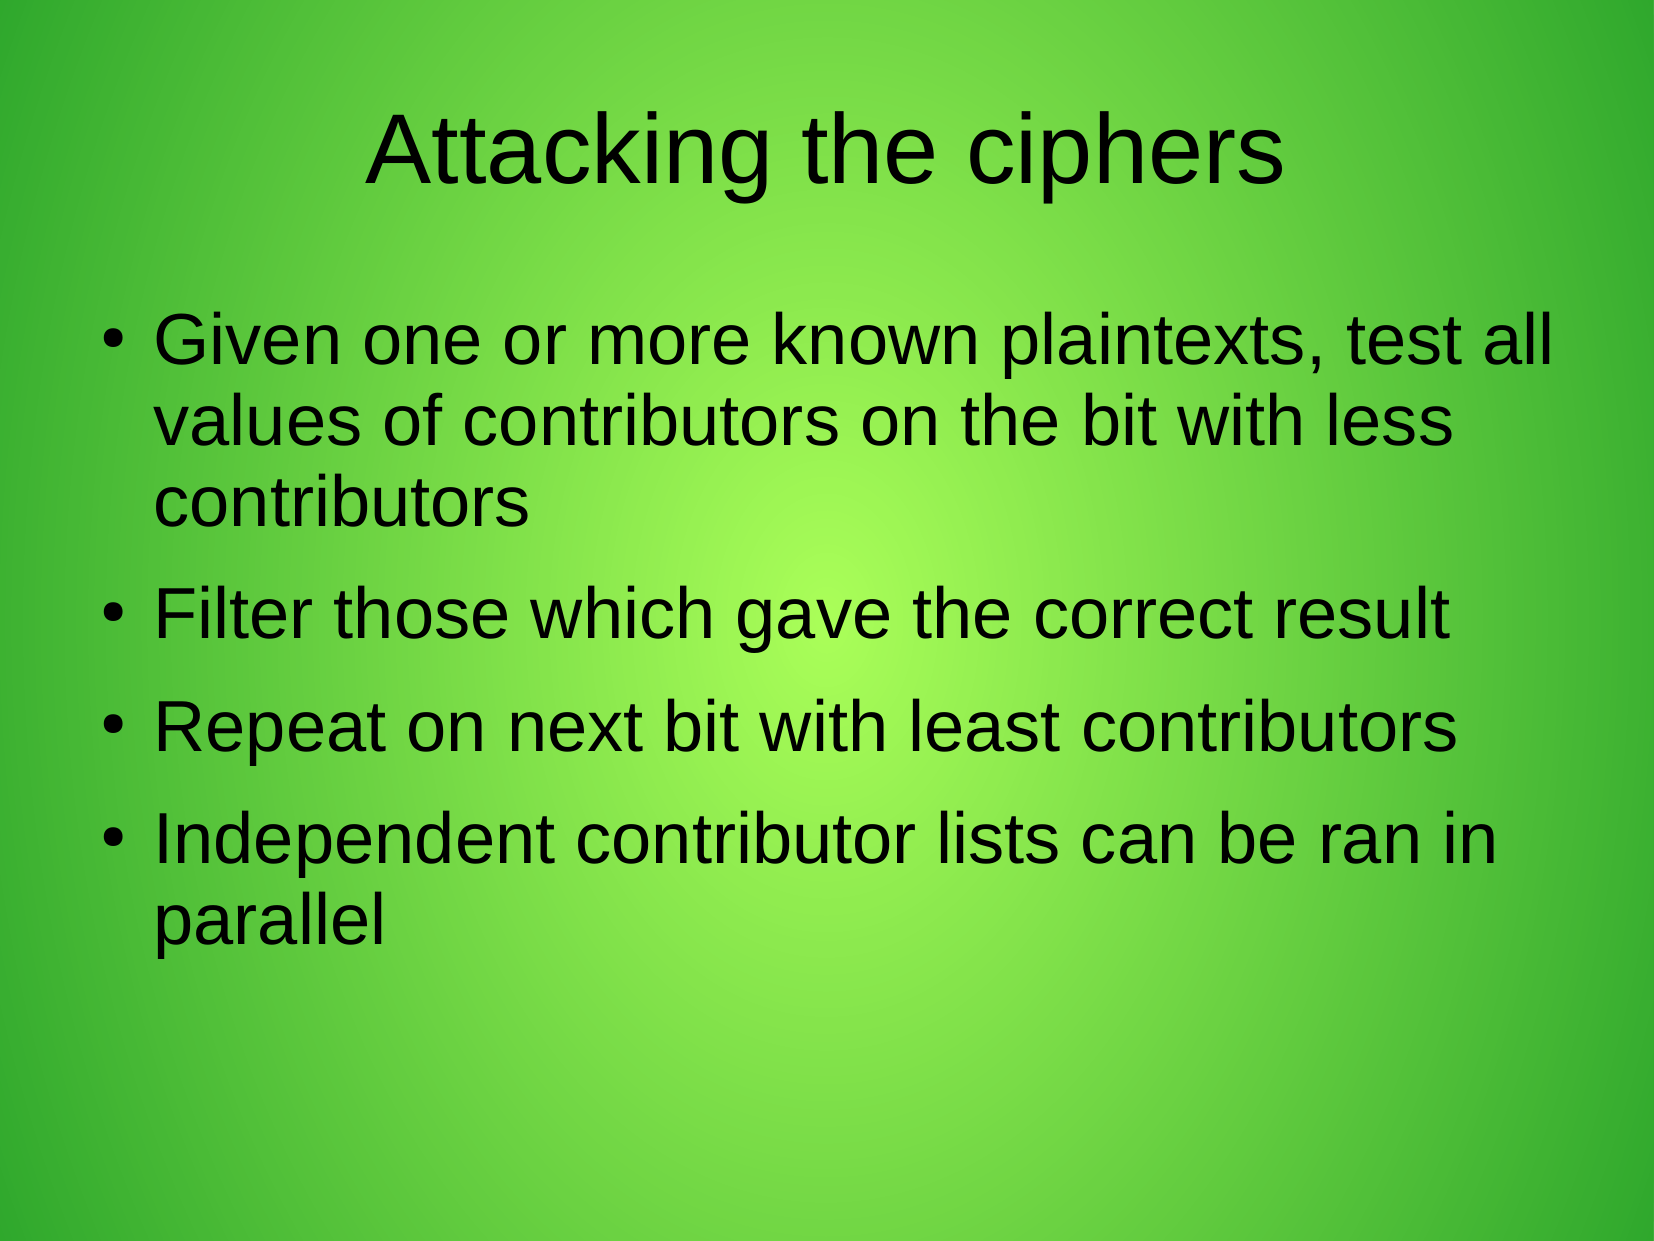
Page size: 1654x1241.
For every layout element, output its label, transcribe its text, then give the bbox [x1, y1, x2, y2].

title Attacking the ciphers [82, 47, 1571, 252]
list Given one or more known plaintexts, test all values of contributors on the bit with less contributors Filter those which gave the correct result Repeat on next bit with least contributors Independent contributor lists can be ran in parallel [82, 299, 1571, 1019]
